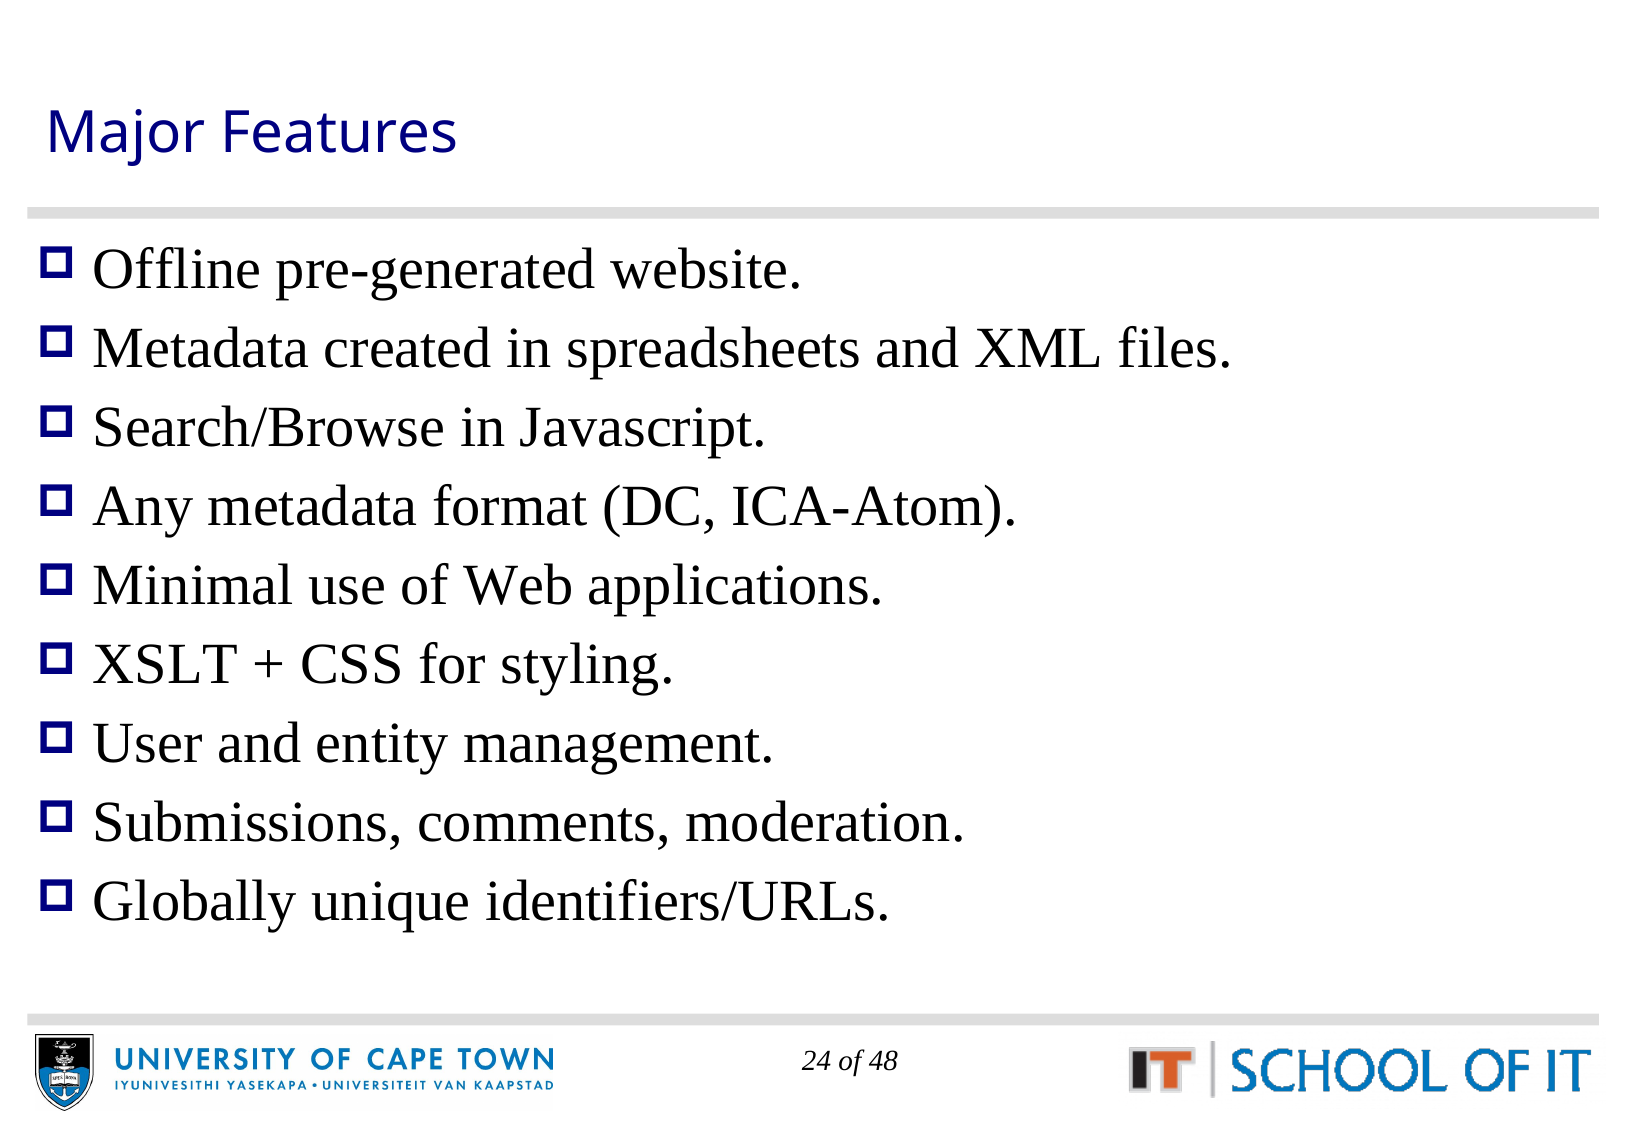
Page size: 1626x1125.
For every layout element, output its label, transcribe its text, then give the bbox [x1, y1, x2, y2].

picture [35, 1034, 553, 1111]
title Major Features [45, 66, 1583, 194]
list Offline pre-generated website. Metadata created in spreadsheets and XML files. Search/Browse in Javascript. Any metadata format (DC, ICA-Atom). Minimal use of Web applications. XSLT + CSS for styling. User and entity management. Submissions, comments, moderation. Globally unique identifiers/URLs. [36, 236, 1579, 998]
picture [1118, 1030, 1606, 1109]
